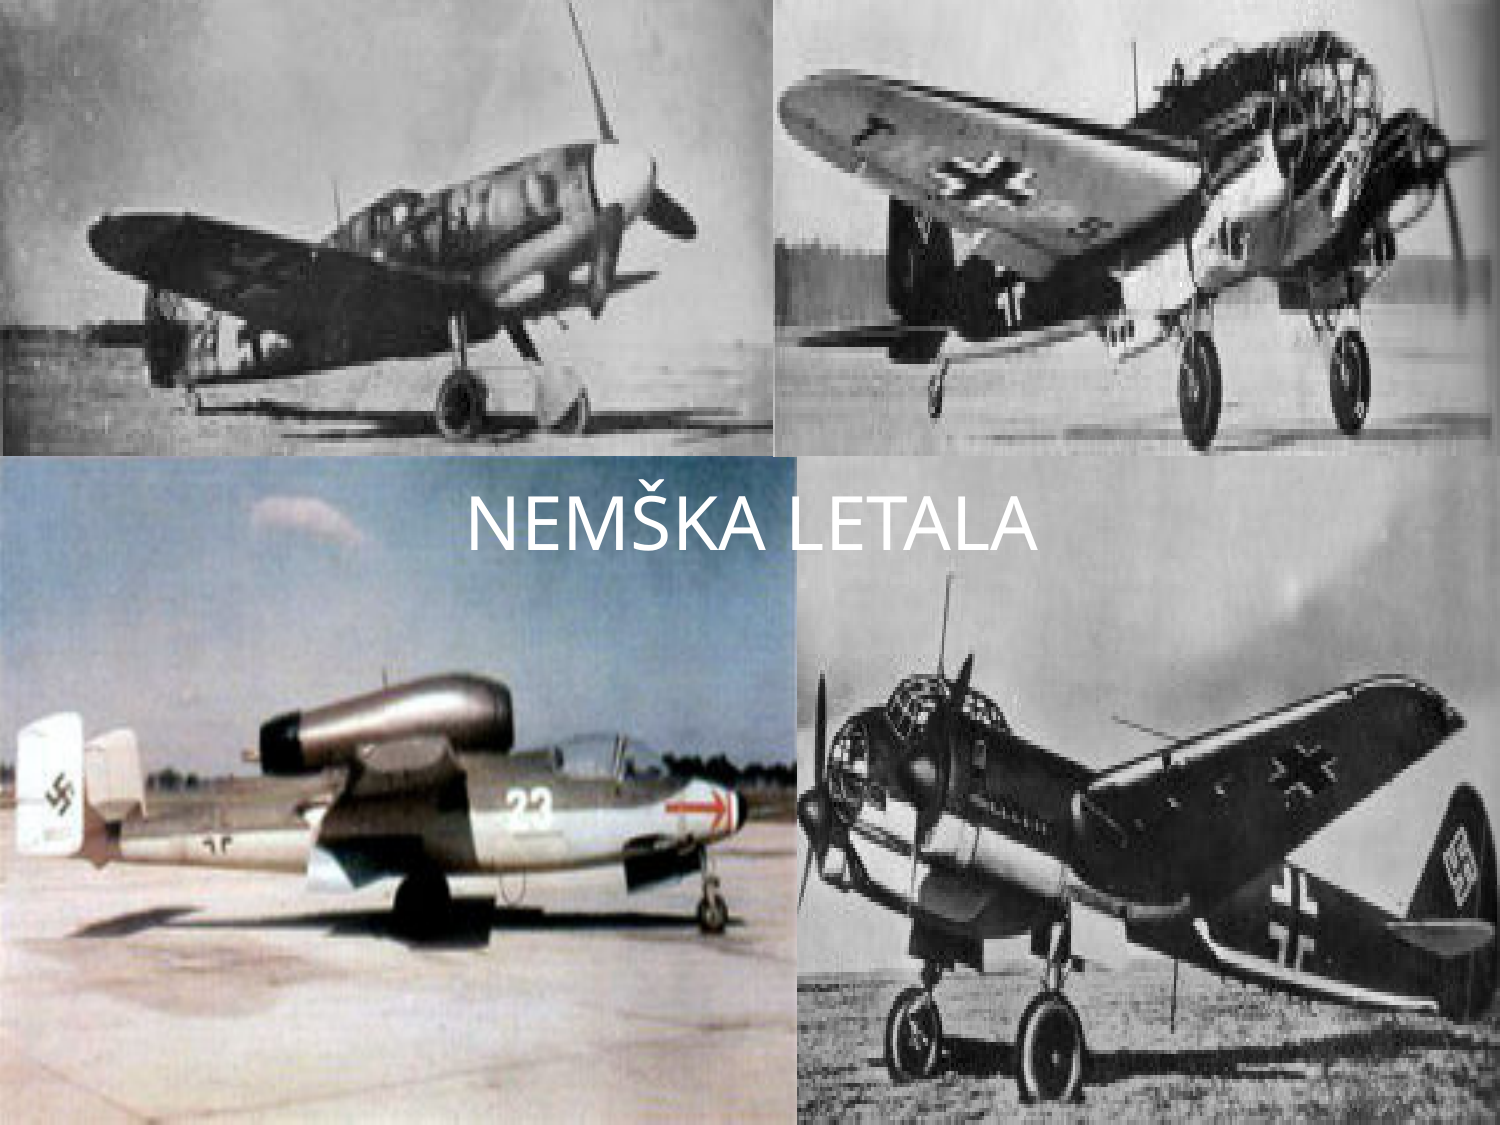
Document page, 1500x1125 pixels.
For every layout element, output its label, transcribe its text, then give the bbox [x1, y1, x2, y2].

text_box NEMŠKA LETALA [395, 467, 1108, 575]
picture [0, 0, 1500, 1125]
